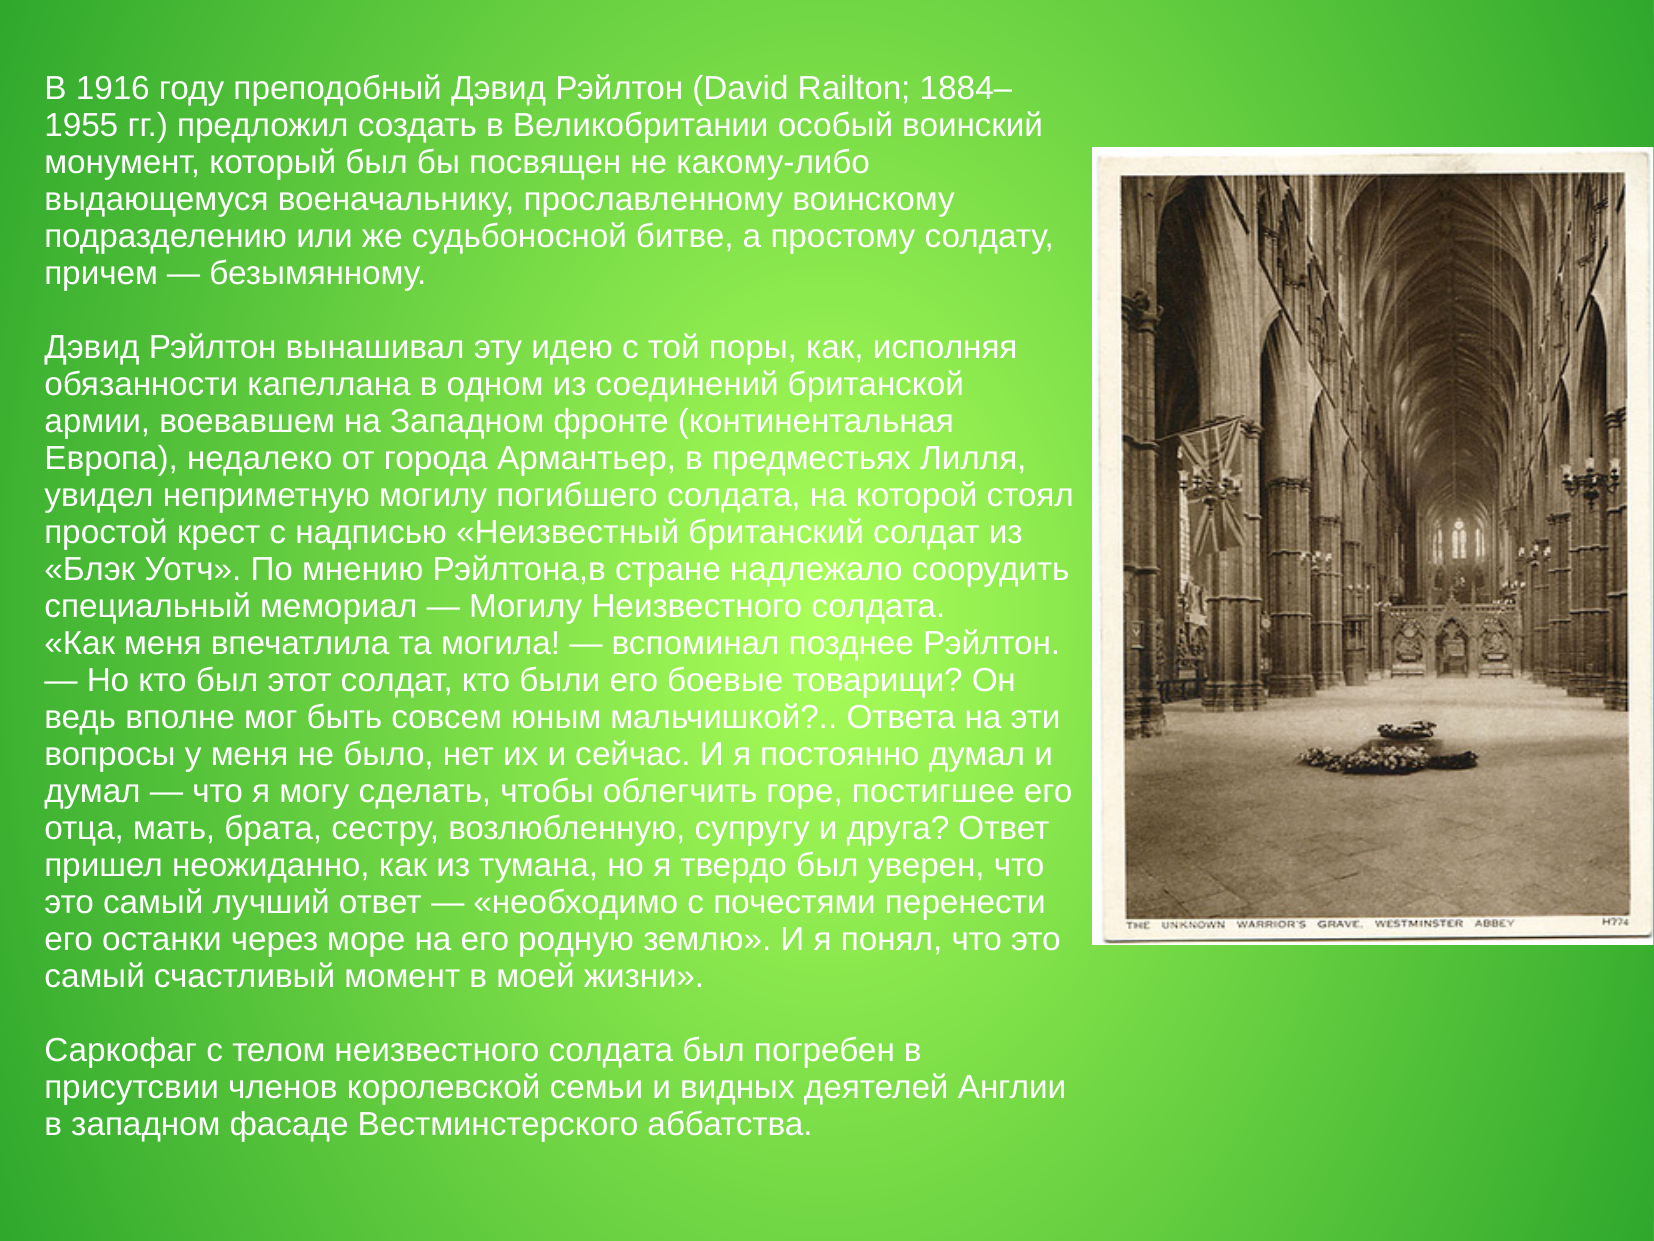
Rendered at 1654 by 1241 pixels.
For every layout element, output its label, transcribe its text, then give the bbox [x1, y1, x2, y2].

text_box В 1916 году преподобный Дэвид Рэйлтон (David Railton; 1884–1955 гг.) предложил создать в Великобритании особый воинский монумент, который был бы посвящен не какому-либо выдающемуся военачальнику, прославленному воинскому подразделению или же судьбоносной битве, а простому солдату, причем — безымянному. Дэвид Рэйлтон вынашивал эту идею с той поры, как, исполняя обязанности капеллана в одном из соединений британской армии, воевавшем на Западном фронте (континентальная Европа), недалеко от города Армантьер, в предместьях Лилля, увидел неприметную могилу погибшего солдата, на которой стоял простой крест с надписью «Неизвестный британский солдат из «Блэк Уотч». По мнению Рэйлтона,в стране надлежало соорудить специальный мемориал — Могилу Неизвестного солдата. «Как меня впечатлила та могила! — вспоминал позднее Рэйлтон. — Но кто был этот солдат, кто были его боевые товарищи? Он ведь вполне мог быть совсем юным мальчишкой?.. Ответа на эти вопросы у меня не было, нет их и сейчас. И я постоянно думал и думал — что я могу сделать, чтобы облегчить горе, постигшее его отца, мать, брата, сестру, возлюбленную, супругу и друга? Ответ пришел неожиданно, как из тумана, но я твердо был уверен, что это самый лучший ответ — «необходимо с почестями перенести его останки через море на его родную землю». И я понял, что это самый счастливый момент в моей жизни». Саркофаг с телом неизвестного солдата был погребен в присутсвии членов королевской семьи и видных деятелей Англии в западном фасаде Вестминстерского аббатства. [29, 61, 1093, 1241]
title [82, 0, 1571, 147]
picture [1093, 147, 1654, 945]
